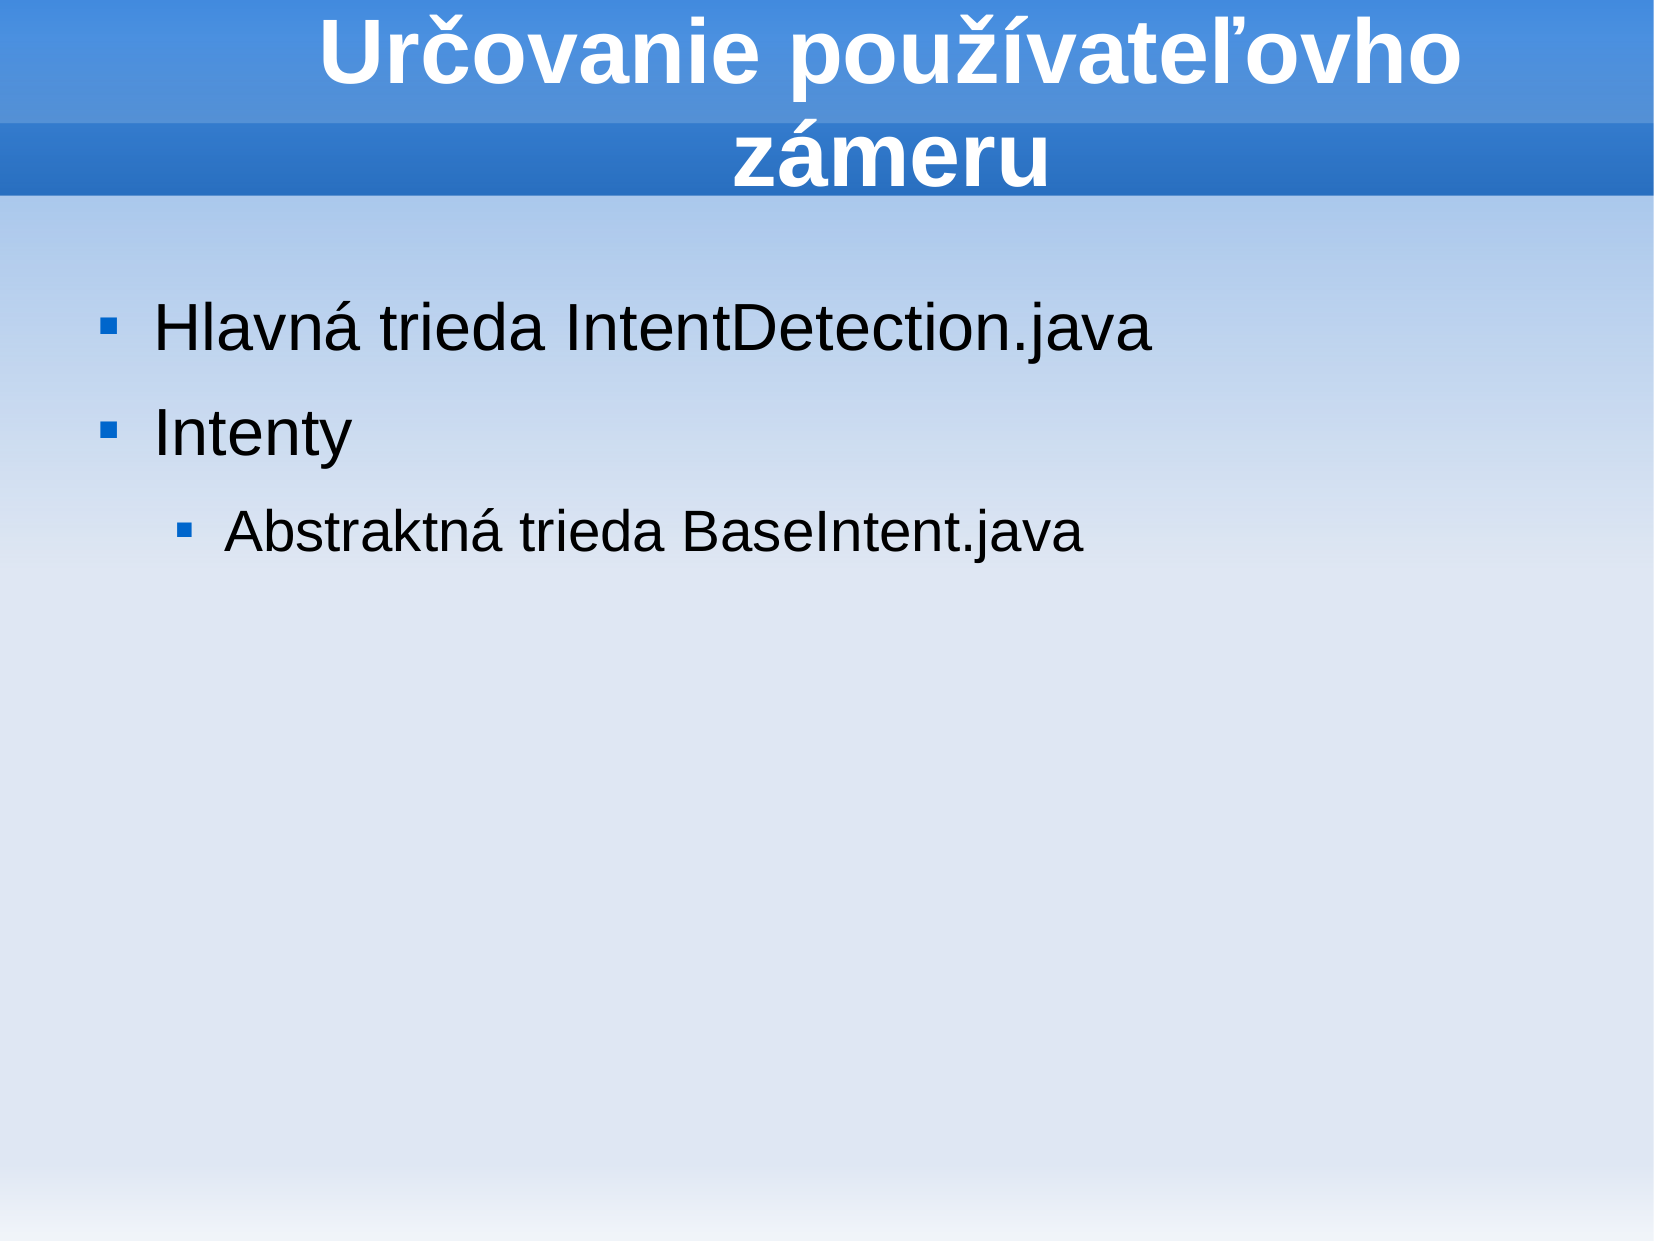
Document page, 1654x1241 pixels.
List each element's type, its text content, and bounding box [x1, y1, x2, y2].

picture [0, 0, 1654, 1241]
title Určovanie používateľovho zámeru [76, 0, 1565, 208]
list Hlavná trieda IntentDetection.java Intenty Abstraktná trieda BaseIntent.java [82, 290, 1571, 1109]
